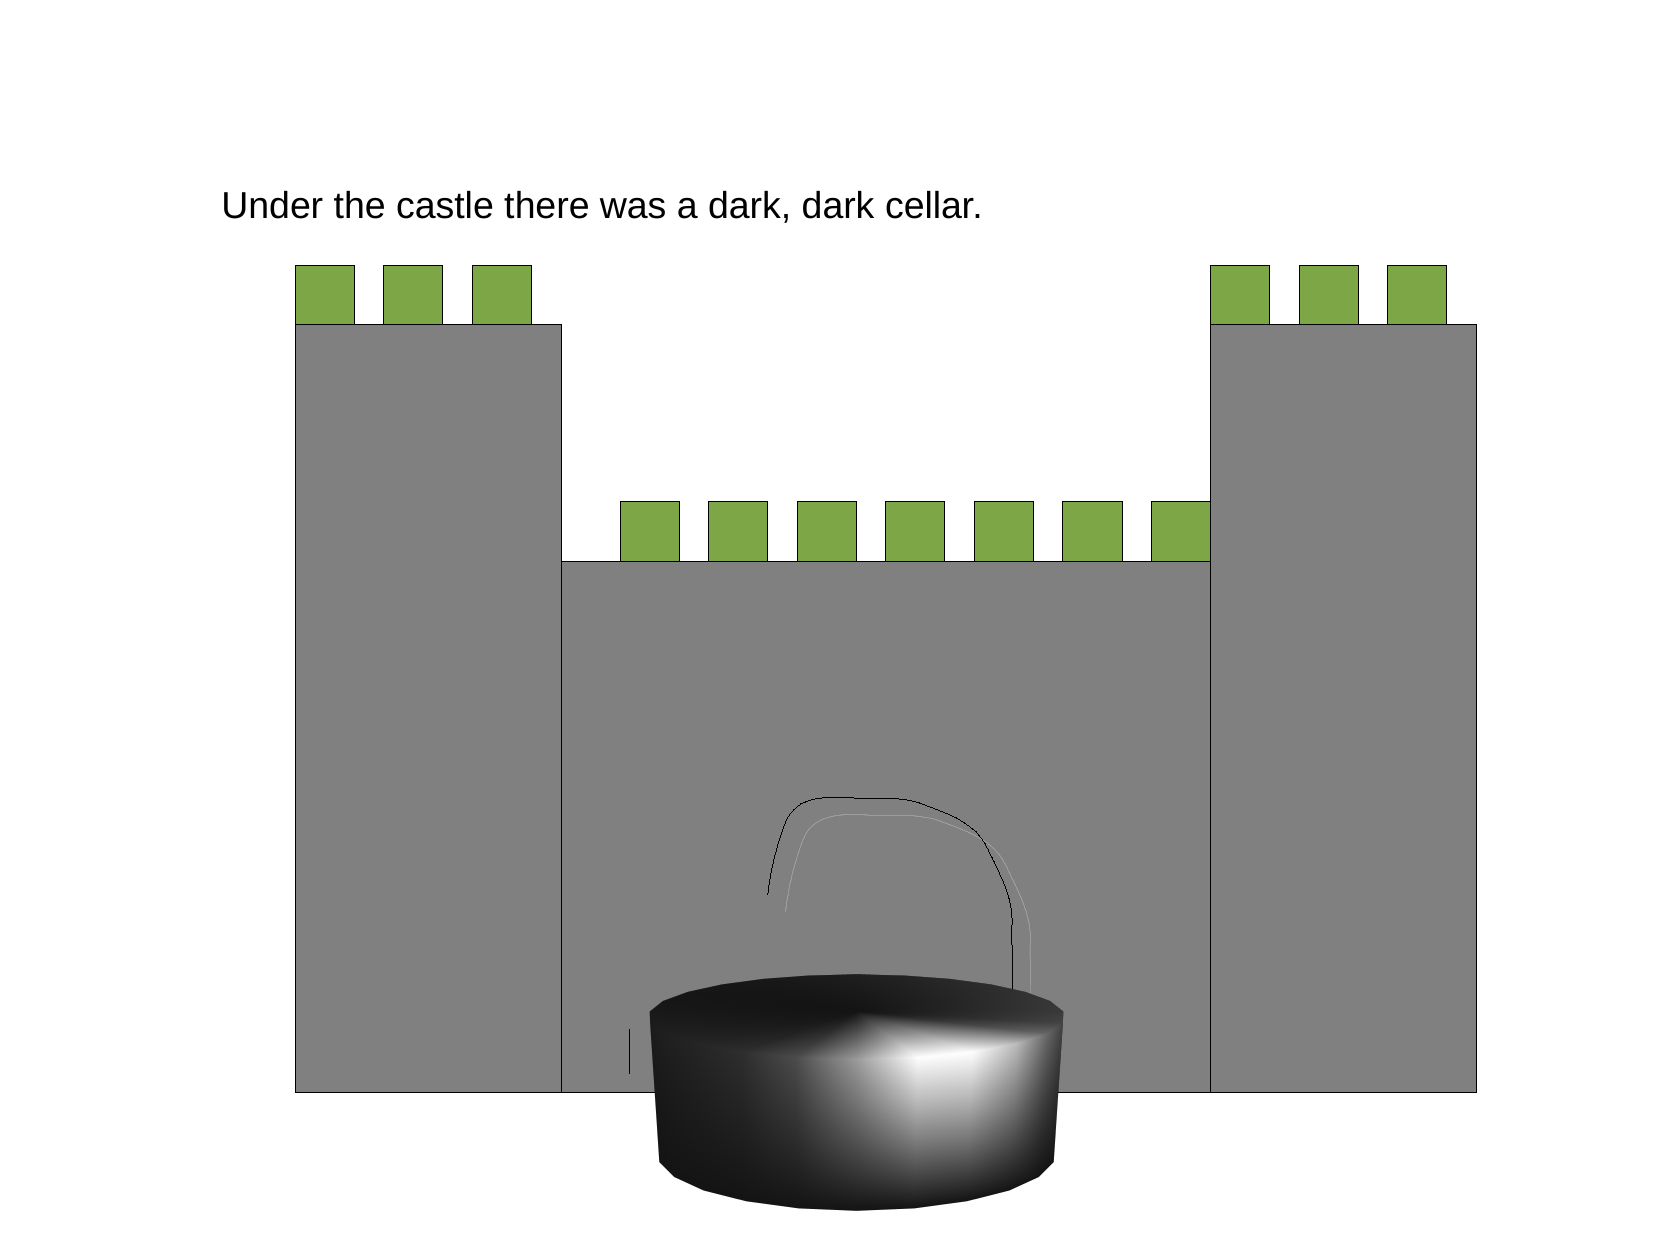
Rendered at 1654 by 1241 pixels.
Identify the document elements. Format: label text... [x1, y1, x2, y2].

text_box Under the castle there was a dark, dark cellar. [206, 177, 998, 235]
text_box [295, 265, 1477, 1093]
